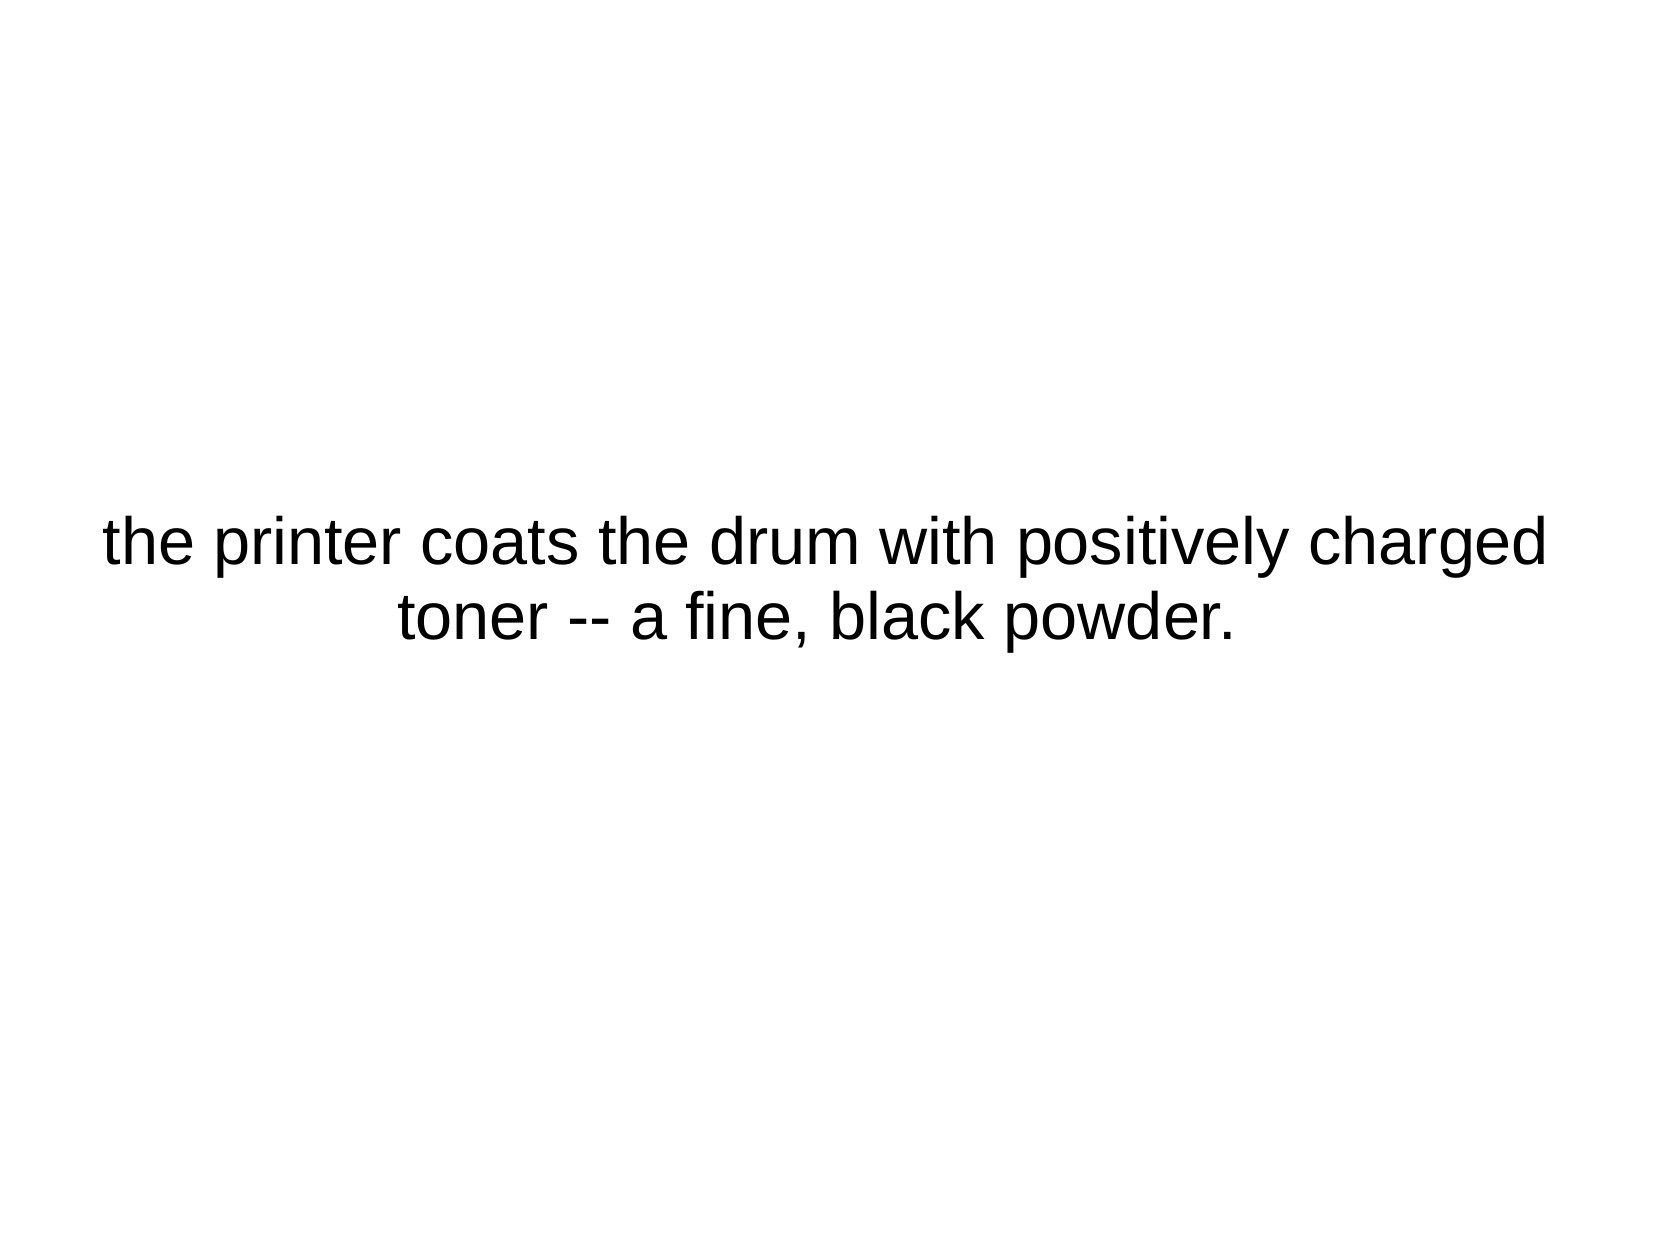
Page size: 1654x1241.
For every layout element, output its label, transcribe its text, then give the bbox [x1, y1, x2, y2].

subtitle the printer coats the drum with positively charged toner -- a fine, black powder. [82, 56, 1571, 1102]
